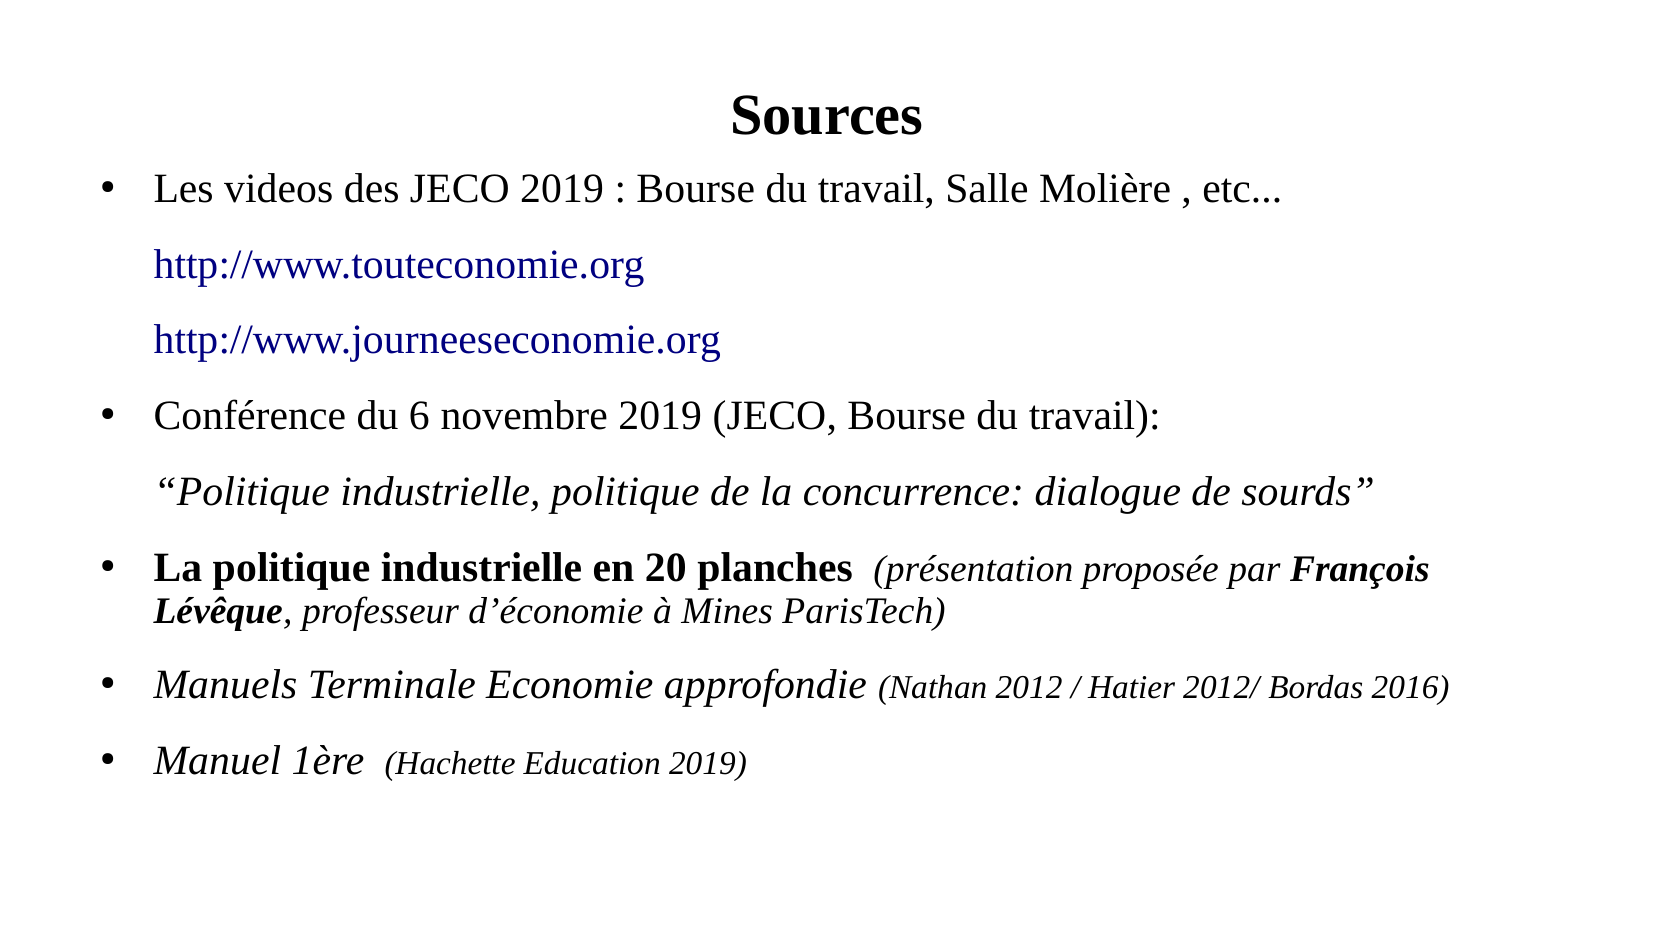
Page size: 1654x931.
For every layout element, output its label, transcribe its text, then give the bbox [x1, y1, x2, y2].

list Les videos des JECO 2019 : Bourse du travail, Salle Molière , etc... http://www.touteconomie.org http://www.journeeseconomie.org Conférence du 6 novembre 2019 (JECO, Bourse du travail): “Politique industrielle, politique de la concurrence: dialogue de sourds” La politique industrielle en 20 planches (présentation proposée par François Lévêque, professeur d’économie à Mines ParisTech) Manuels Terminale Economie approfondie (Nathan 2012 / Hatier 2012/ Bordas 2016) Manuel 1ère (Hachette Education 2019) [82, 165, 1571, 841]
title Sources [82, 37, 1571, 165]
